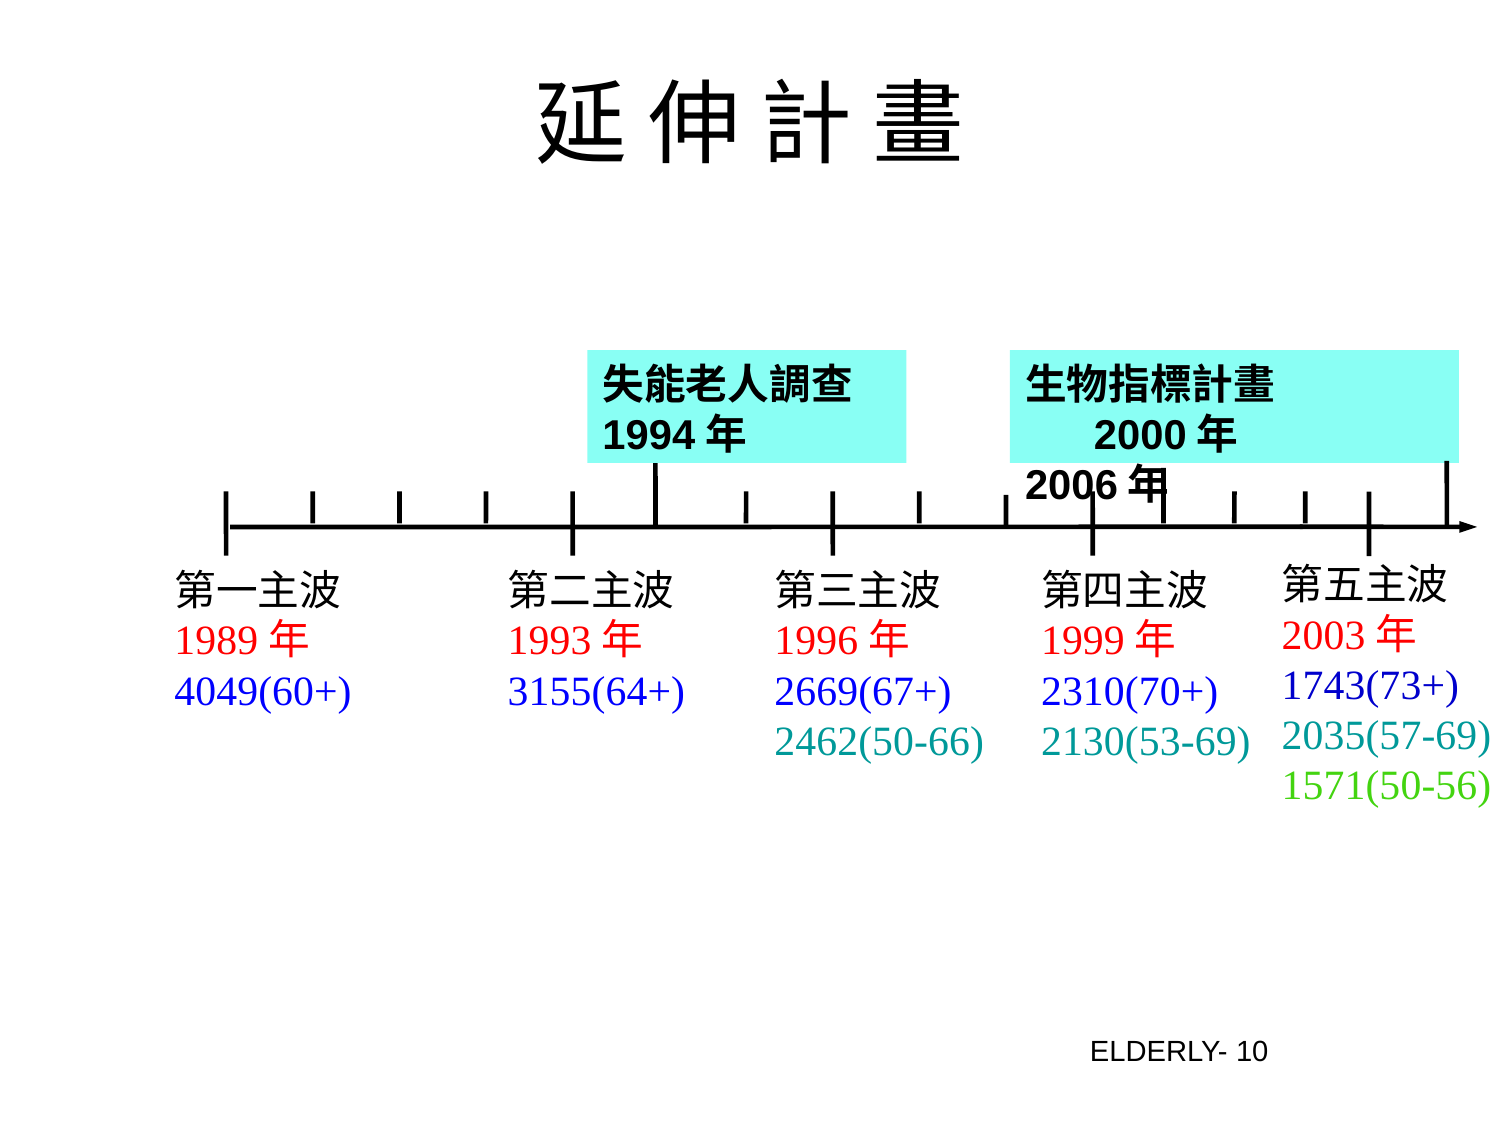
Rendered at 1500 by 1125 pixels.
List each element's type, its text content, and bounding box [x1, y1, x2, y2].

text_box 失能老人調查 1994年 [587, 350, 907, 463]
text_box 第四主波 1999年 2310(70+) 2130(53-69) [1026, 555, 1266, 775]
text_box 第五主波 2003年 1743(73+) 2035(57-69) 1571(50-56) [1266, 550, 1500, 847]
text_box 生物指標計畫 2000年 2006年 [1009, 350, 1459, 463]
text_box 第一主波 1989年 4049(60+) [159, 555, 393, 717]
title 延 伸 計 畫 [75, 45, 1426, 196]
text_box 第三主波 1996年 2669(67+) 2462(50-66) [759, 555, 1022, 775]
text_box ELDERLY- [1074, 1024, 1426, 1103]
text_box 第二主波 1993年 3155(64+) [492, 555, 727, 717]
